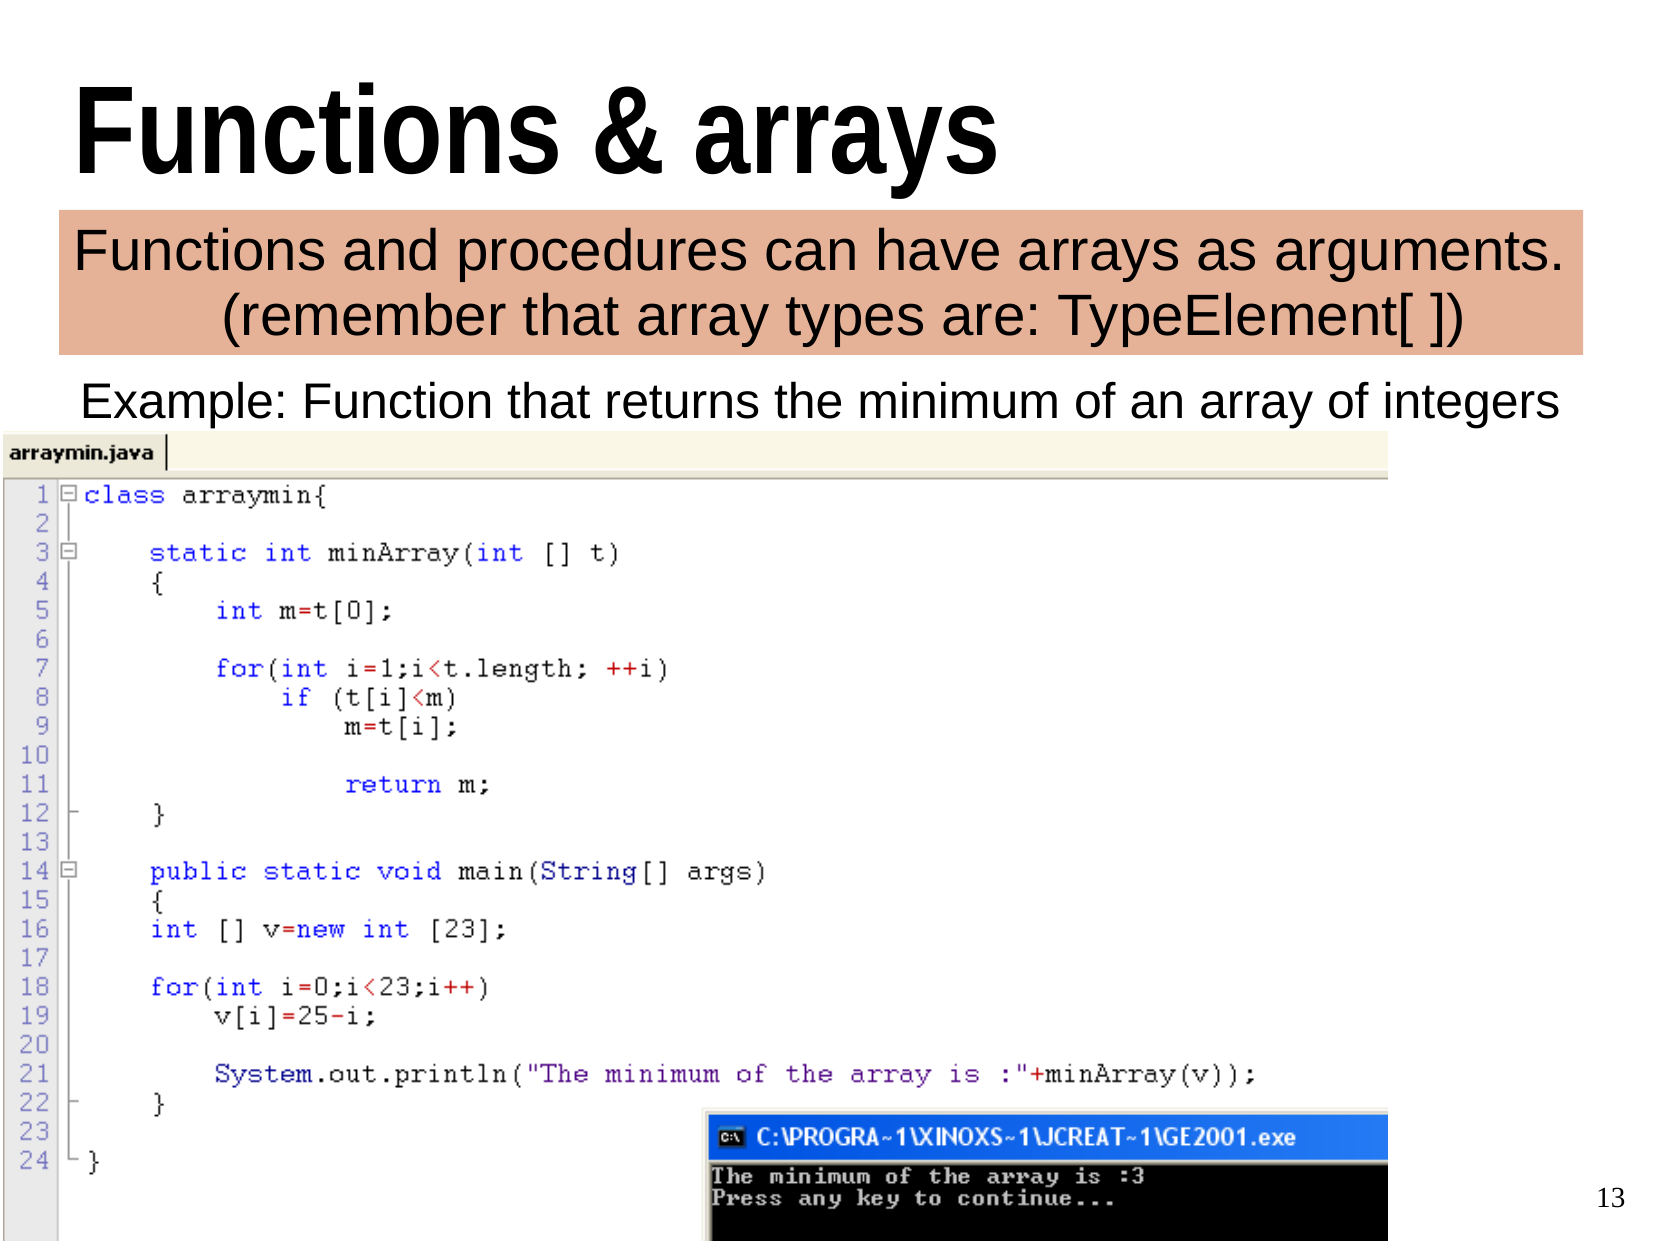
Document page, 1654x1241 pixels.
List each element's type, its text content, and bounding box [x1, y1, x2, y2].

text_box Functions & arrays [59, 49, 1045, 207]
picture [3, 431, 1388, 1241]
text_box Example: Function that returns the minimum of an array of integers [64, 366, 1577, 437]
text_box Functions and procedures can have arrays as arguments. (remember that array types are: TypeElement[ ]) [59, 209, 1584, 355]
